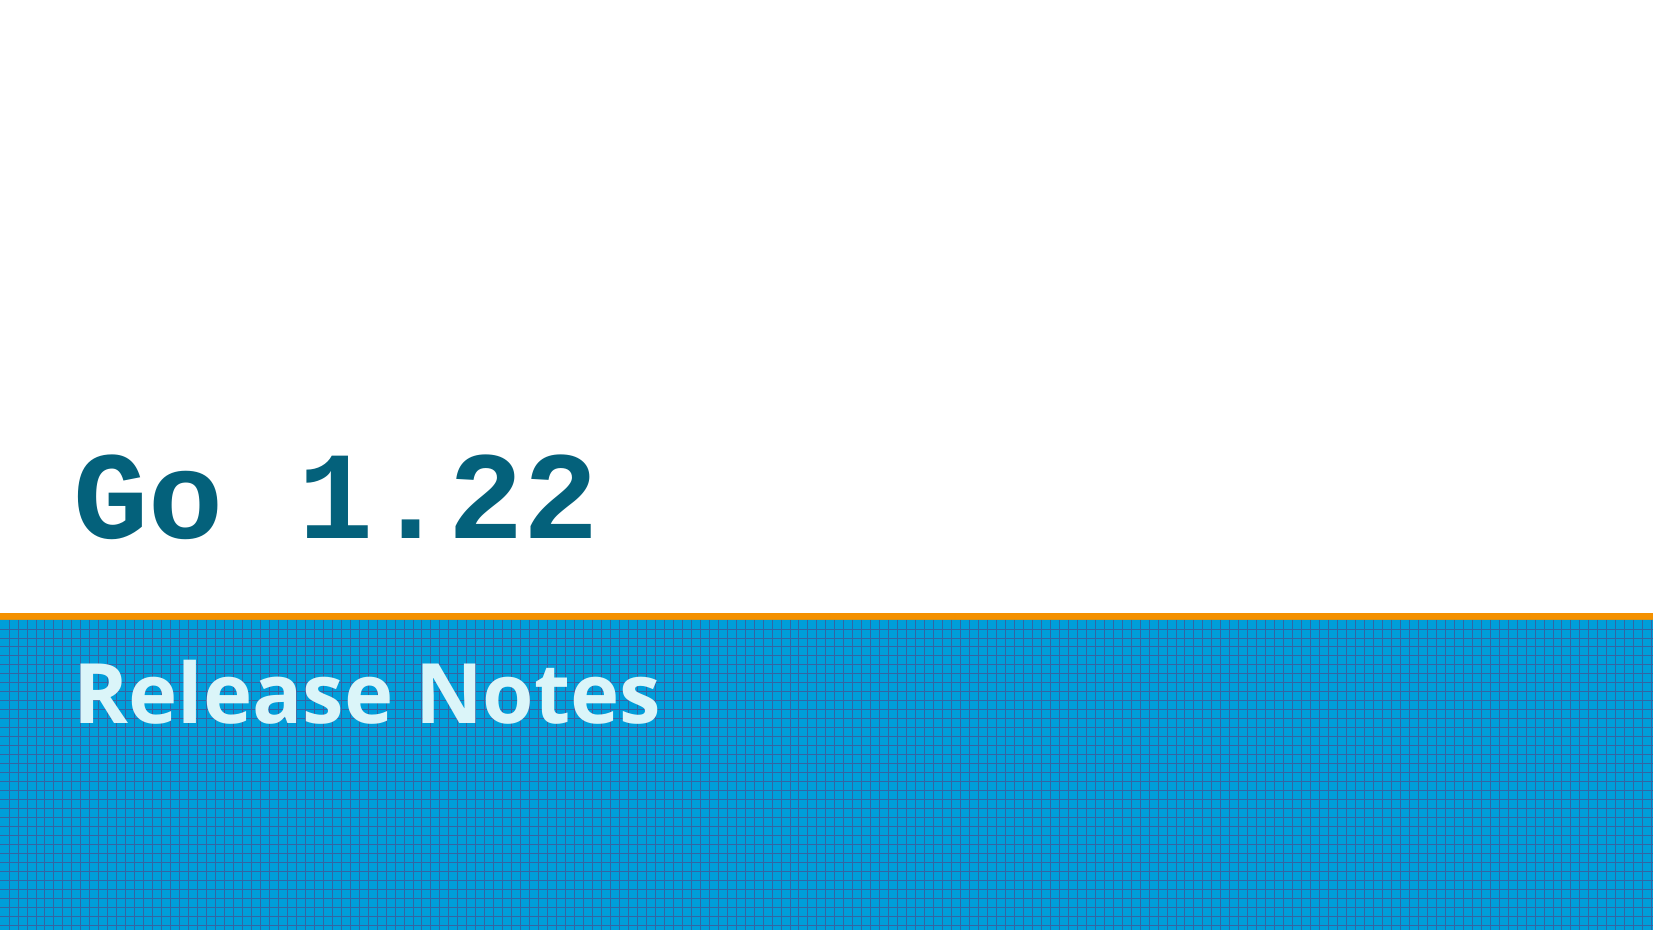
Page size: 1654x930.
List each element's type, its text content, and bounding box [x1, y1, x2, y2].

subtitle Release Notes [73, 634, 1550, 827]
title Go 1.22 [73, 44, 1550, 576]
